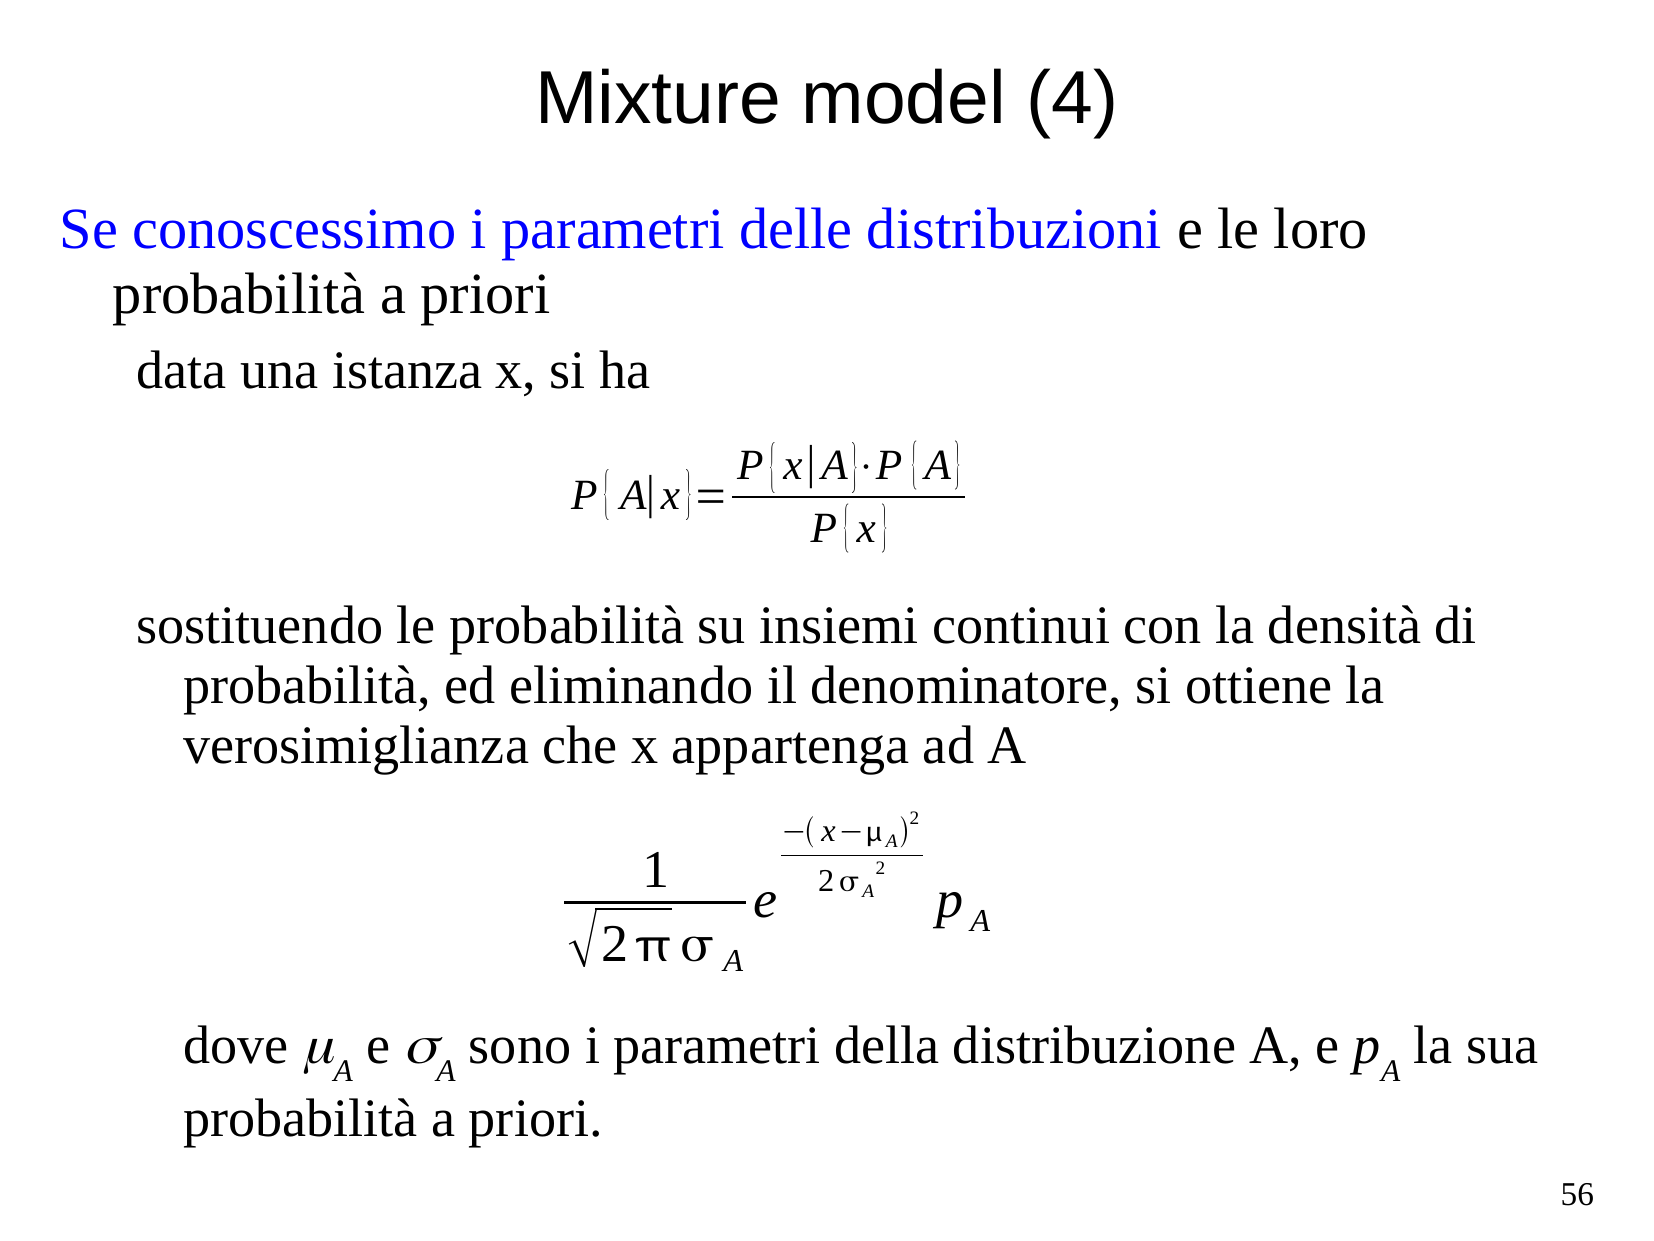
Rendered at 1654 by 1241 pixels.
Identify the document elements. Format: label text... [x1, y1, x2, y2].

chart [557, 439, 978, 555]
list Se conoscessimo i parametri delle distribuzioni e le loro probabilità a priori data una istanza x, si ha sostituendo le probabilità su insiemi continui con la densità di probabilità, ed eliminando il denominatore, si ottiene la verosimiglianza che x appartenga ad A dove mA e sA sono i parametri della distribuzione A, e pA la sua probabilità a priori. [42, 196, 1612, 1187]
chart [547, 807, 1004, 980]
title Mixture model (4) [37, 30, 1617, 166]
